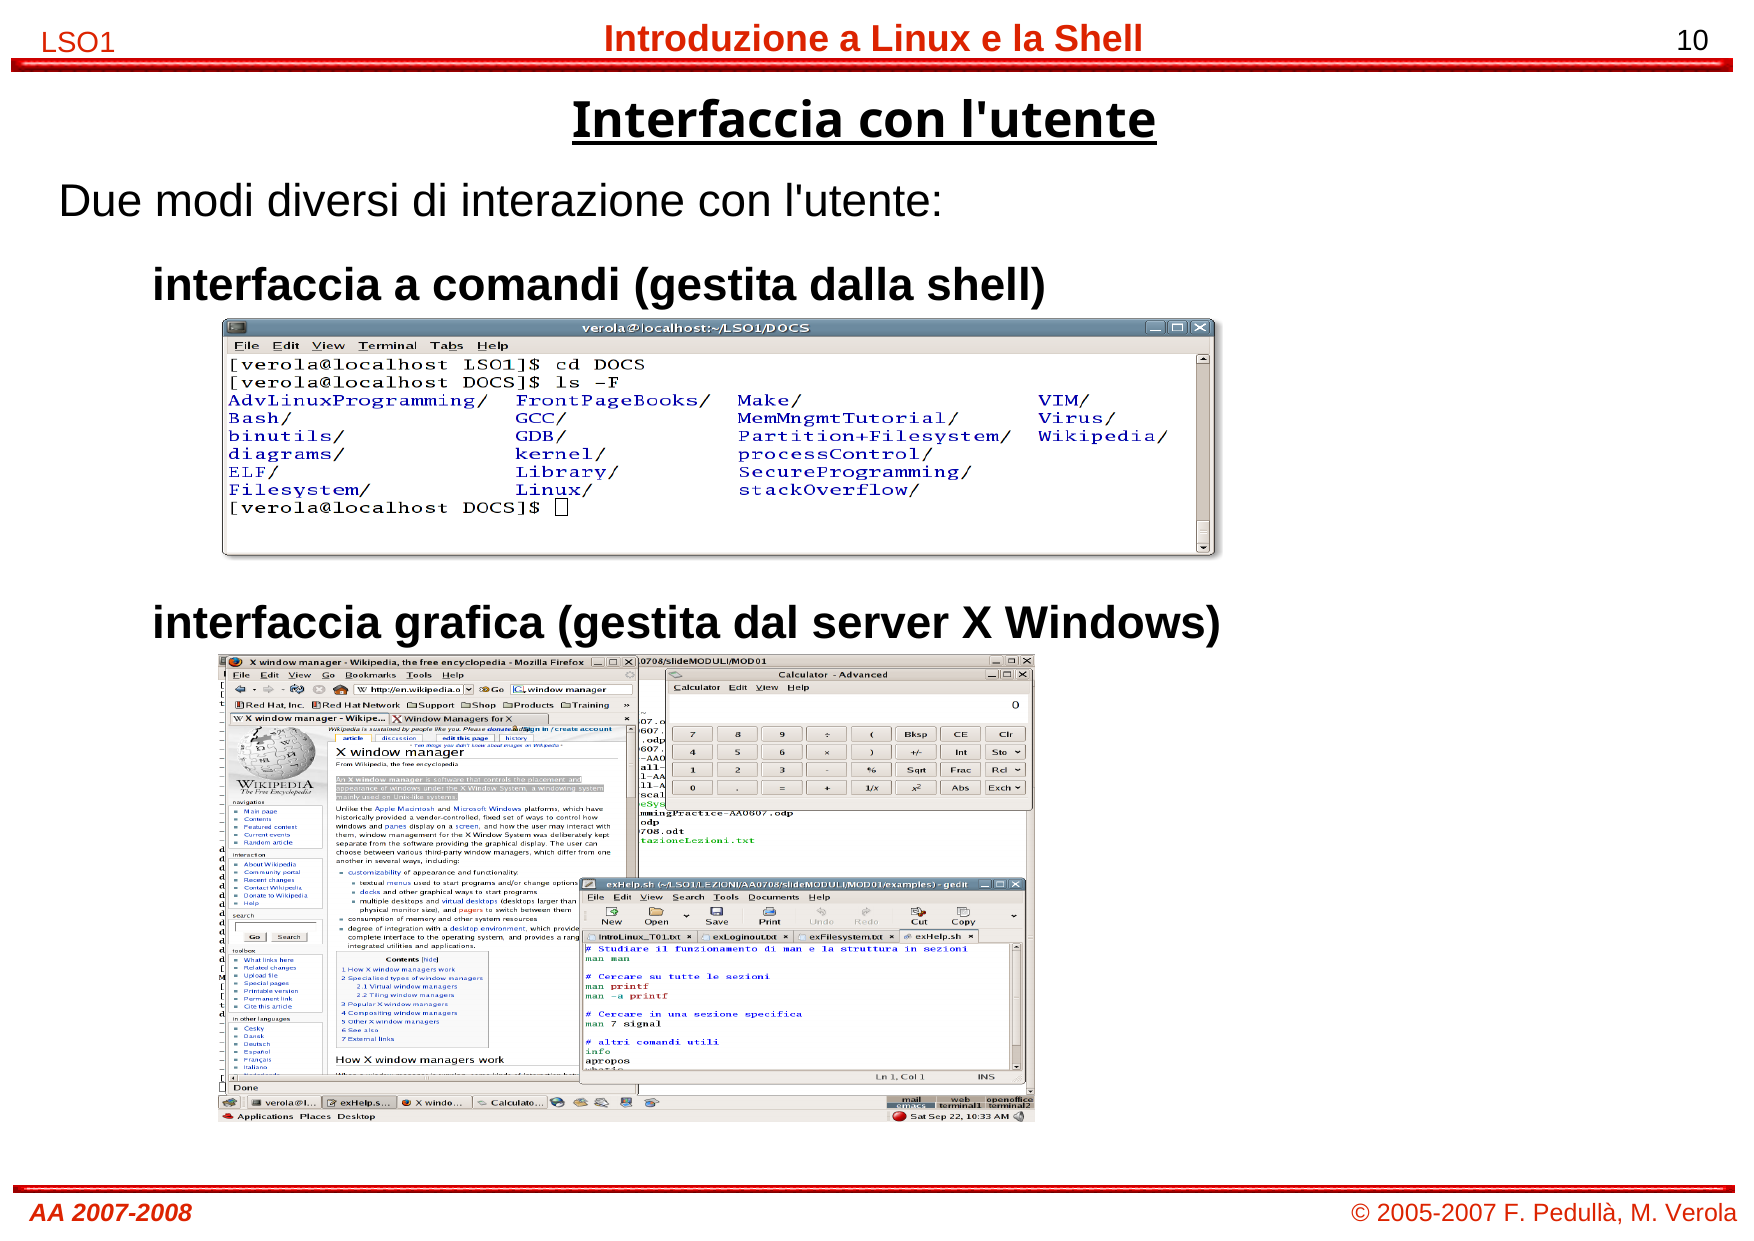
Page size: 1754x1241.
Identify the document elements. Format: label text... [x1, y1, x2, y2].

picture [218, 654, 1035, 1122]
title Interfaccia con l'utente [28, 72, 1702, 168]
picture [13, 1185, 1735, 1193]
picture [217, 315, 1223, 561]
picture [11, 58, 1733, 72]
list Due modi diversi di interazione con l'utente: interfaccia a comandi (gestita dalla shell) interfaccia grafica (gestita dal server X Windows) [58, 171, 1696, 817]
